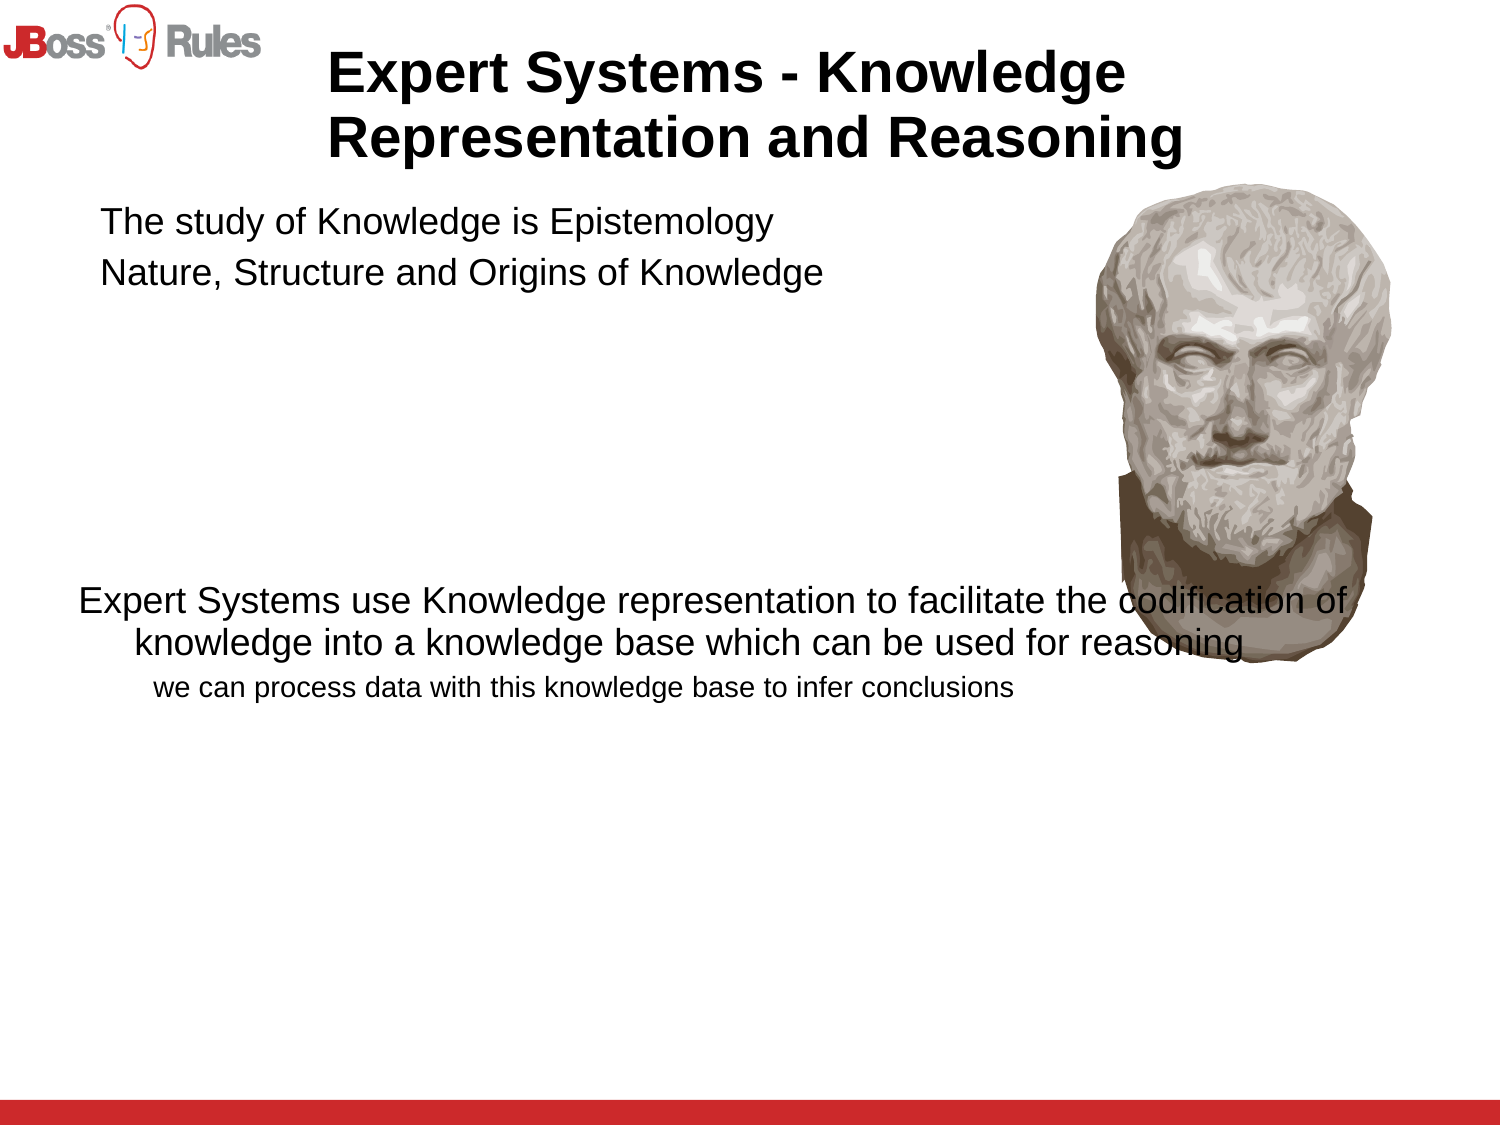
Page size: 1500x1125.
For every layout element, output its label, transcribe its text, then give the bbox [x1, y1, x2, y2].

picture [1095, 183, 1396, 668]
text_box Expert Systems use Knowledge representation to facilitate the codification of knowledge into a knowledge base which can be used for reasoning we can process data with this knowledge base to infer conclusions [63, 571, 1368, 934]
text_box The study of Knowledge is Epistemology Nature, Structure and Origins of Knowledge [85, 192, 1045, 555]
picture [0, 0, 266, 73]
title Expert Systems - Knowledge Representation and Reasoning [312, 27, 1500, 183]
